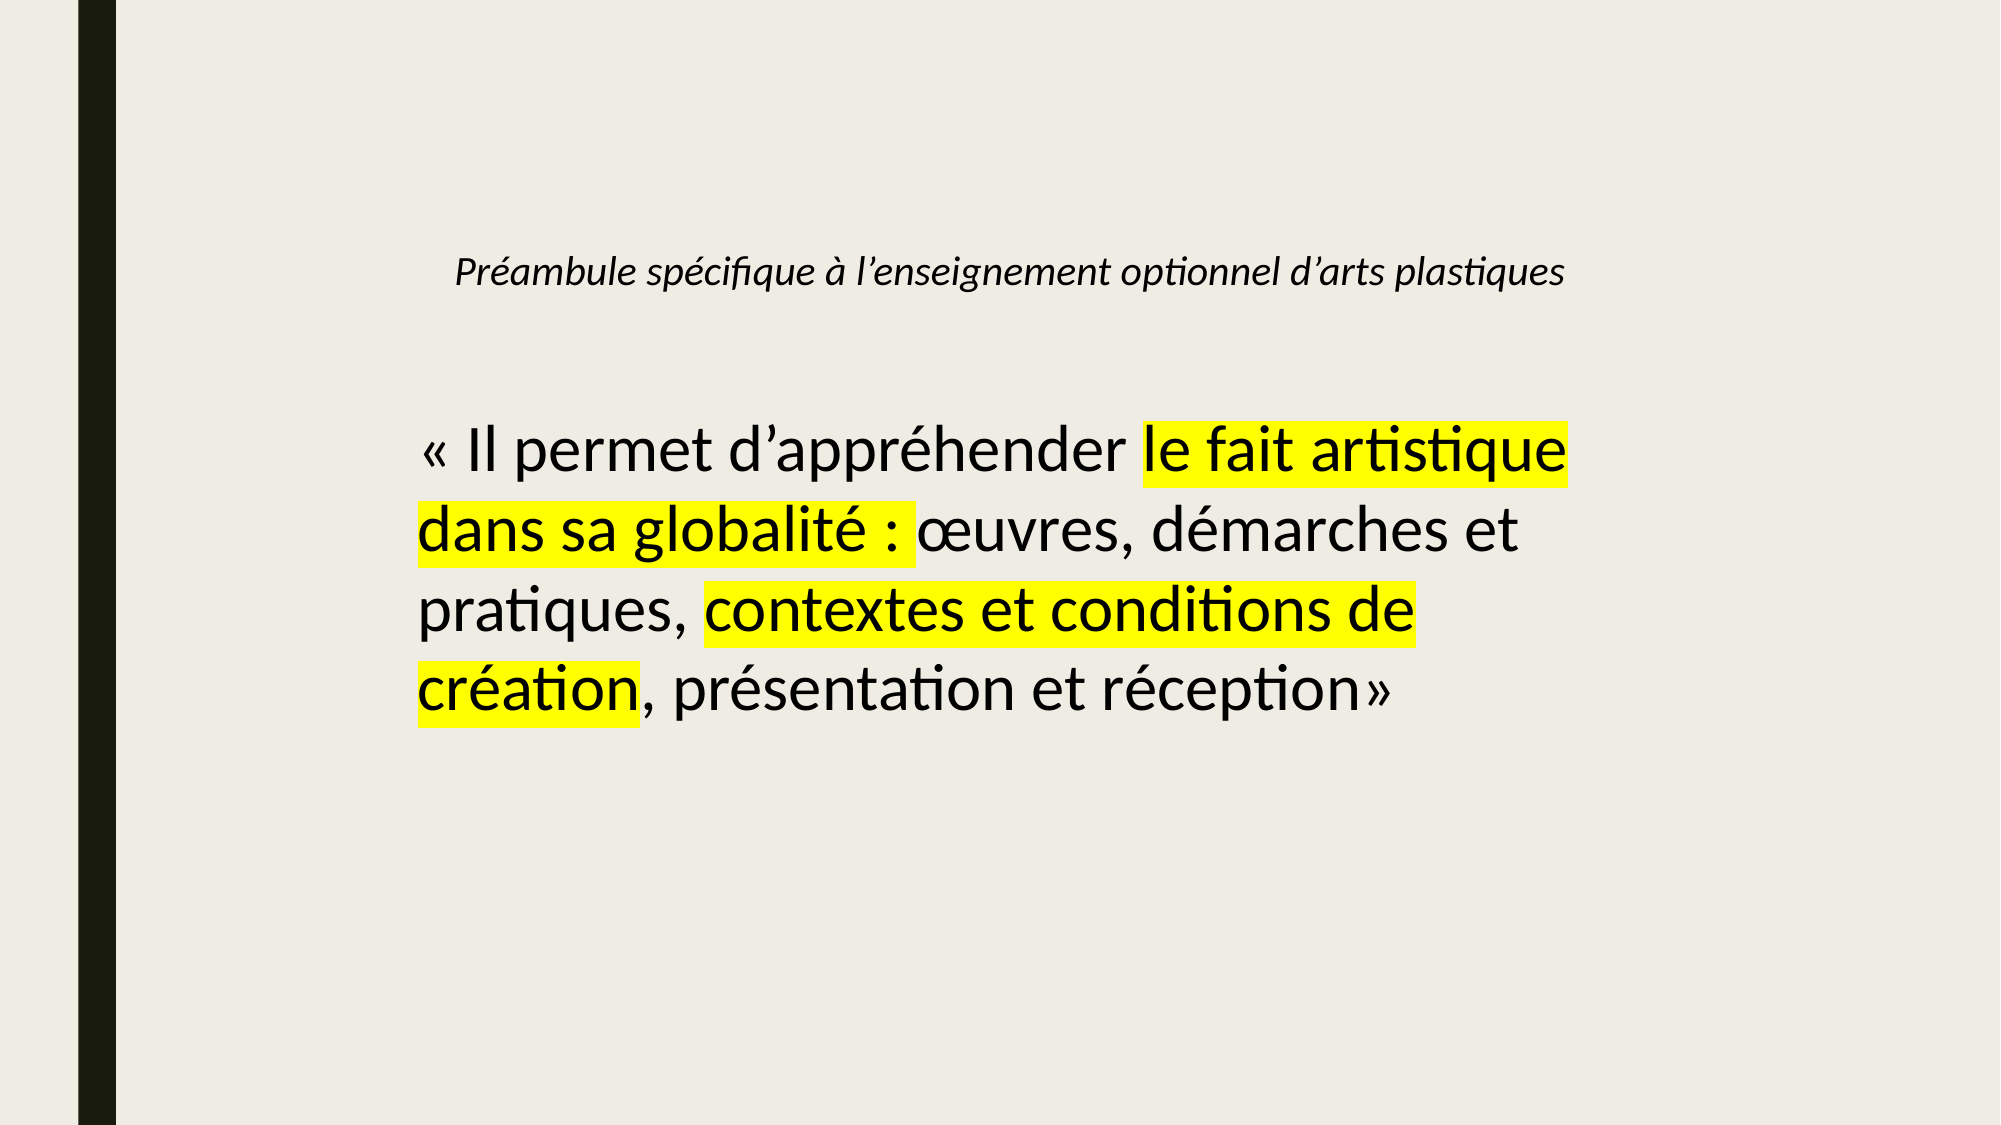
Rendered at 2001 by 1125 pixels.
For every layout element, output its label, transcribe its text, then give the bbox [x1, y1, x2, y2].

text_box « Il permet d’appréhender le fait artistique dans sa globalité : œuvres, démarches et pratiques, contextes et conditions de création, présentation et réception» [403, 397, 1608, 777]
text_box  Préambule spécifique à l’enseignement optionnel d’arts plastiques [403, 237, 1591, 352]
